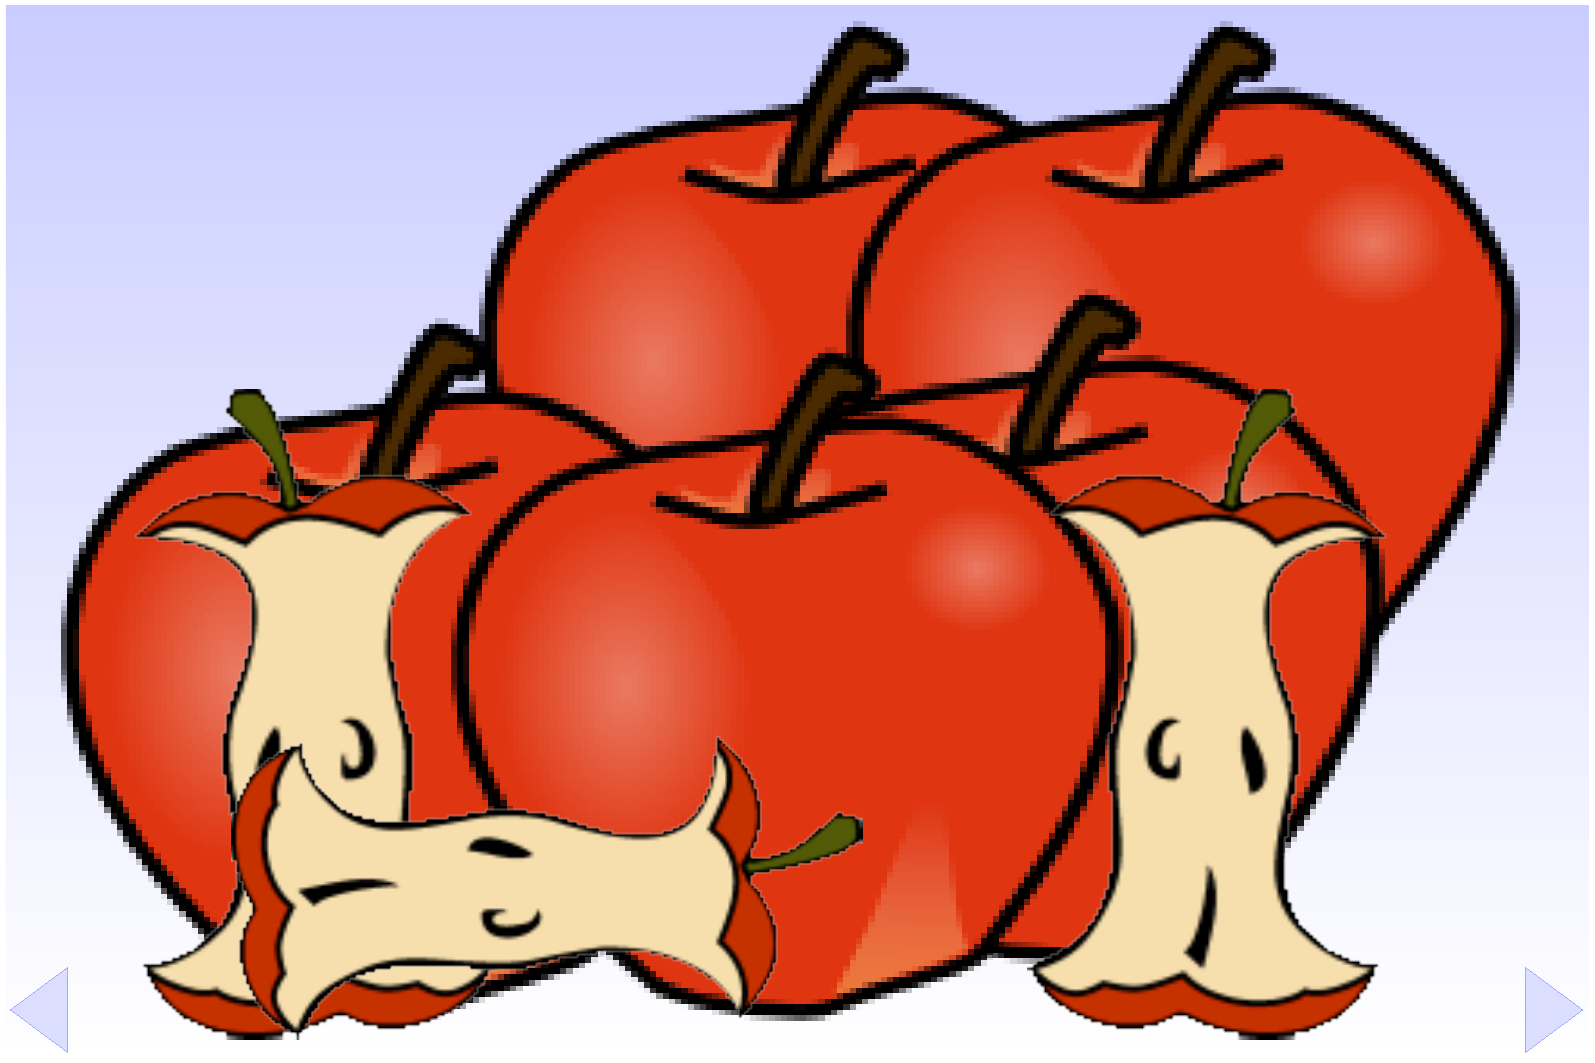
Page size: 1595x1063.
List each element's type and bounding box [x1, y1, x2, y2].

picture [5, 5, 1589, 1040]
text_box [1525, 967, 1583, 1053]
text_box [10, 967, 68, 1053]
